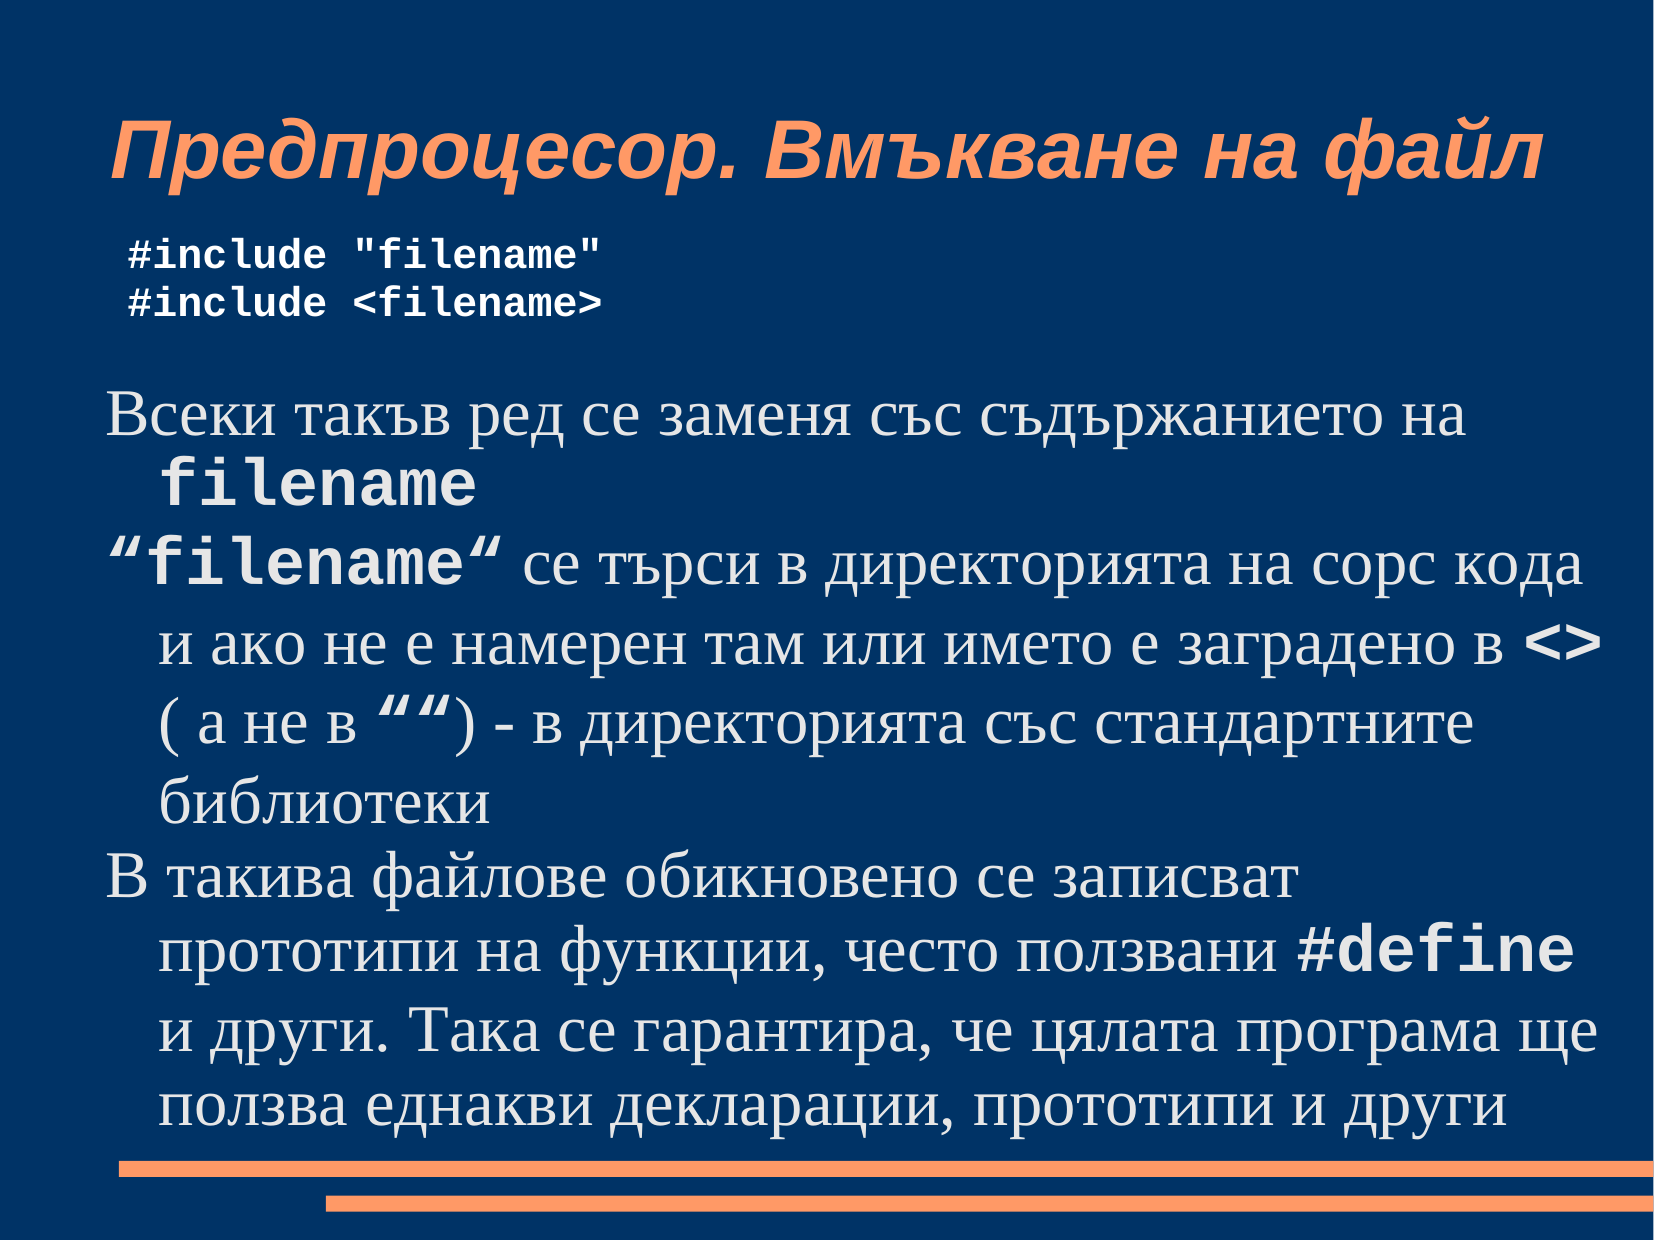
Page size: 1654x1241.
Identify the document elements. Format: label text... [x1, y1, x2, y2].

text_box #include "filename" #include <filename> [112, 226, 1511, 375]
list Всеки такъв ред се заменя със съдържанието на filename “filename“ се търси в директорията на сорс кода и ако не е намерен там или името е заградено в <> ( а не в ““) - в директорията със стандартните библиотеки В такива файлове обикновено се записват прототипи на функции, често ползвани #define и други. Така се гарантира, че цялата програма ще ползва еднакви декларации, прототипи и други [87, 375, 1621, 1135]
title Предпроцесор. Вмъкване на файл [102, 46, 1555, 254]
